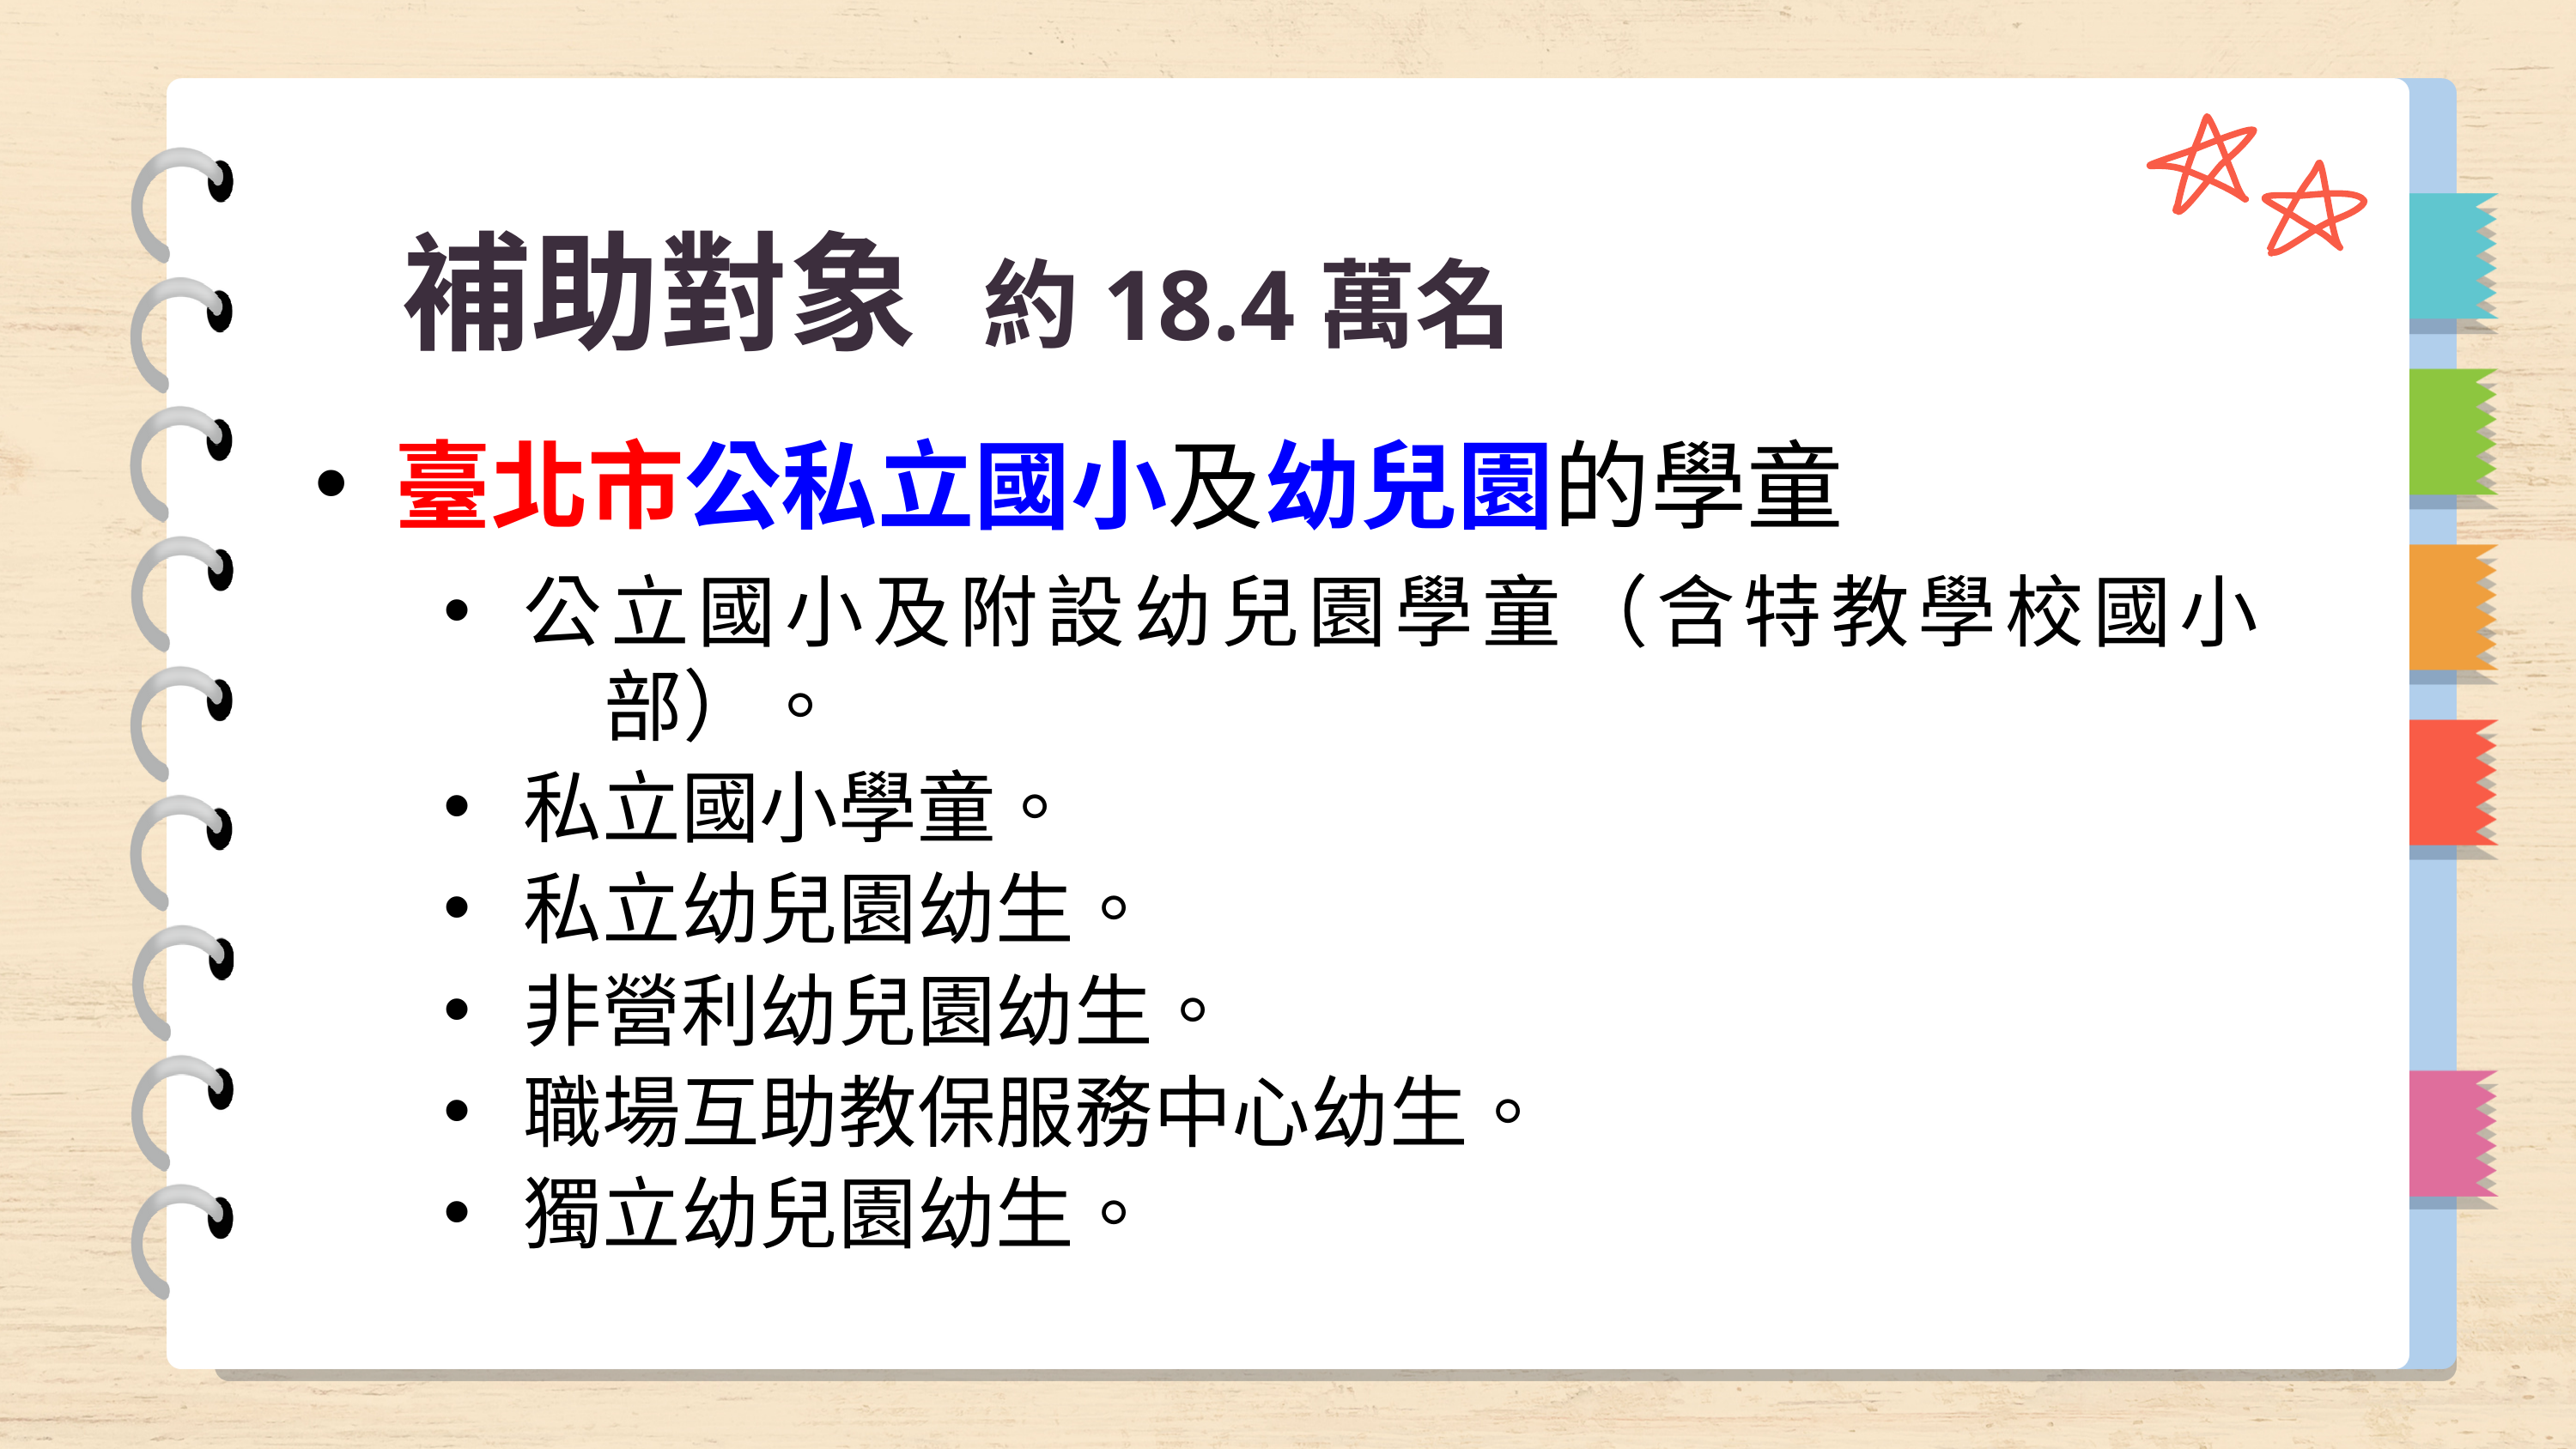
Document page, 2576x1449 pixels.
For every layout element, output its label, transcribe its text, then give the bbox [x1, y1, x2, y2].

text_box 臺北市公私立國小及幼兒園的學童 公立國小及附設幼兒園學童（含特教學校國小部）。 私立國小學童。 私立幼兒園幼生。 非營利幼兒園幼生。 職場互助教保服務中心幼生。 獨立幼兒園幼生。 [313, 424, 2275, 1172]
text_box 補助對象 約18.4萬名 [402, 211, 1600, 368]
text_box [130, 148, 234, 1301]
text_box [2146, 112, 2368, 258]
